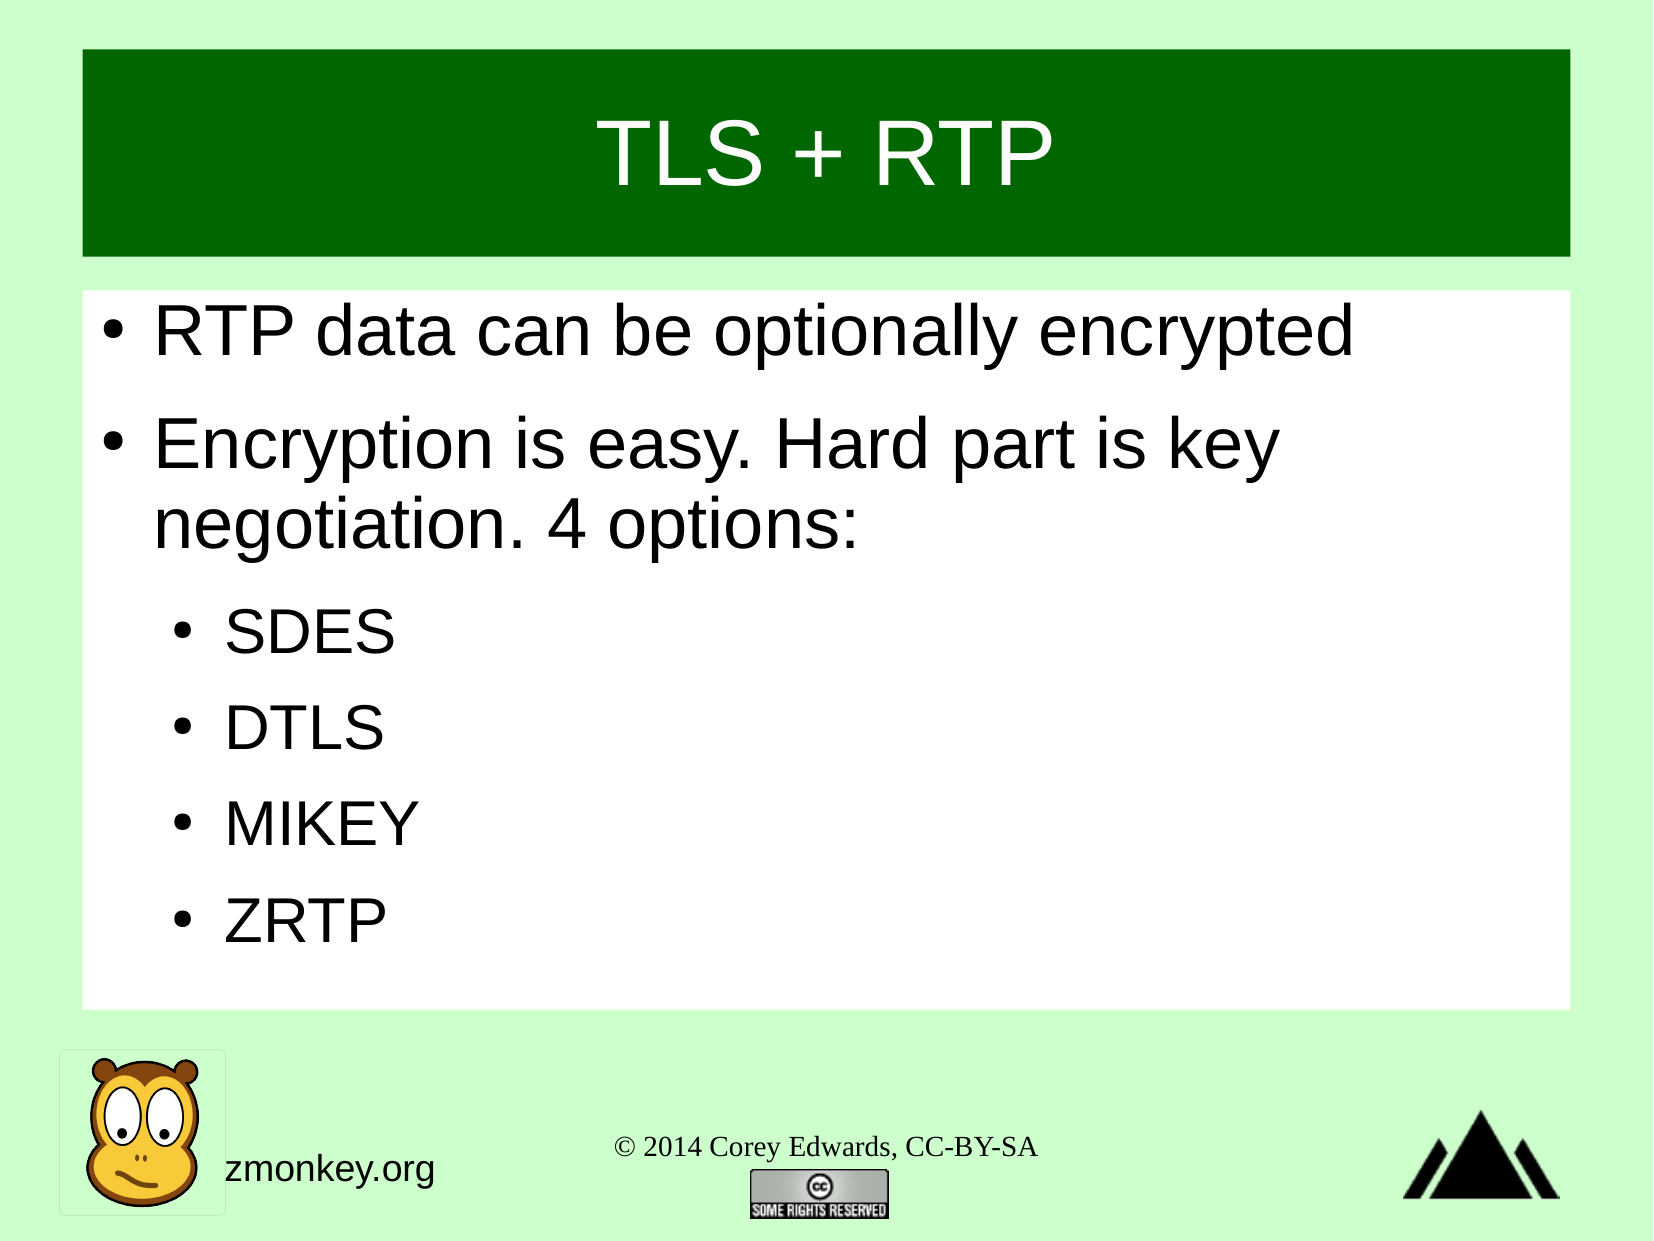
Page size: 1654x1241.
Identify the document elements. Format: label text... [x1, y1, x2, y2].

picture [750, 1169, 889, 1219]
picture [1403, 1109, 1560, 1225]
picture [59, 1049, 226, 1216]
list RTP data can be optionally encrypted Encryption is easy. Hard part is key negotiation. 4 options: SDES DTLS MIKEY ZRTP [82, 290, 1571, 1010]
title TLS + RTP [82, 49, 1571, 257]
